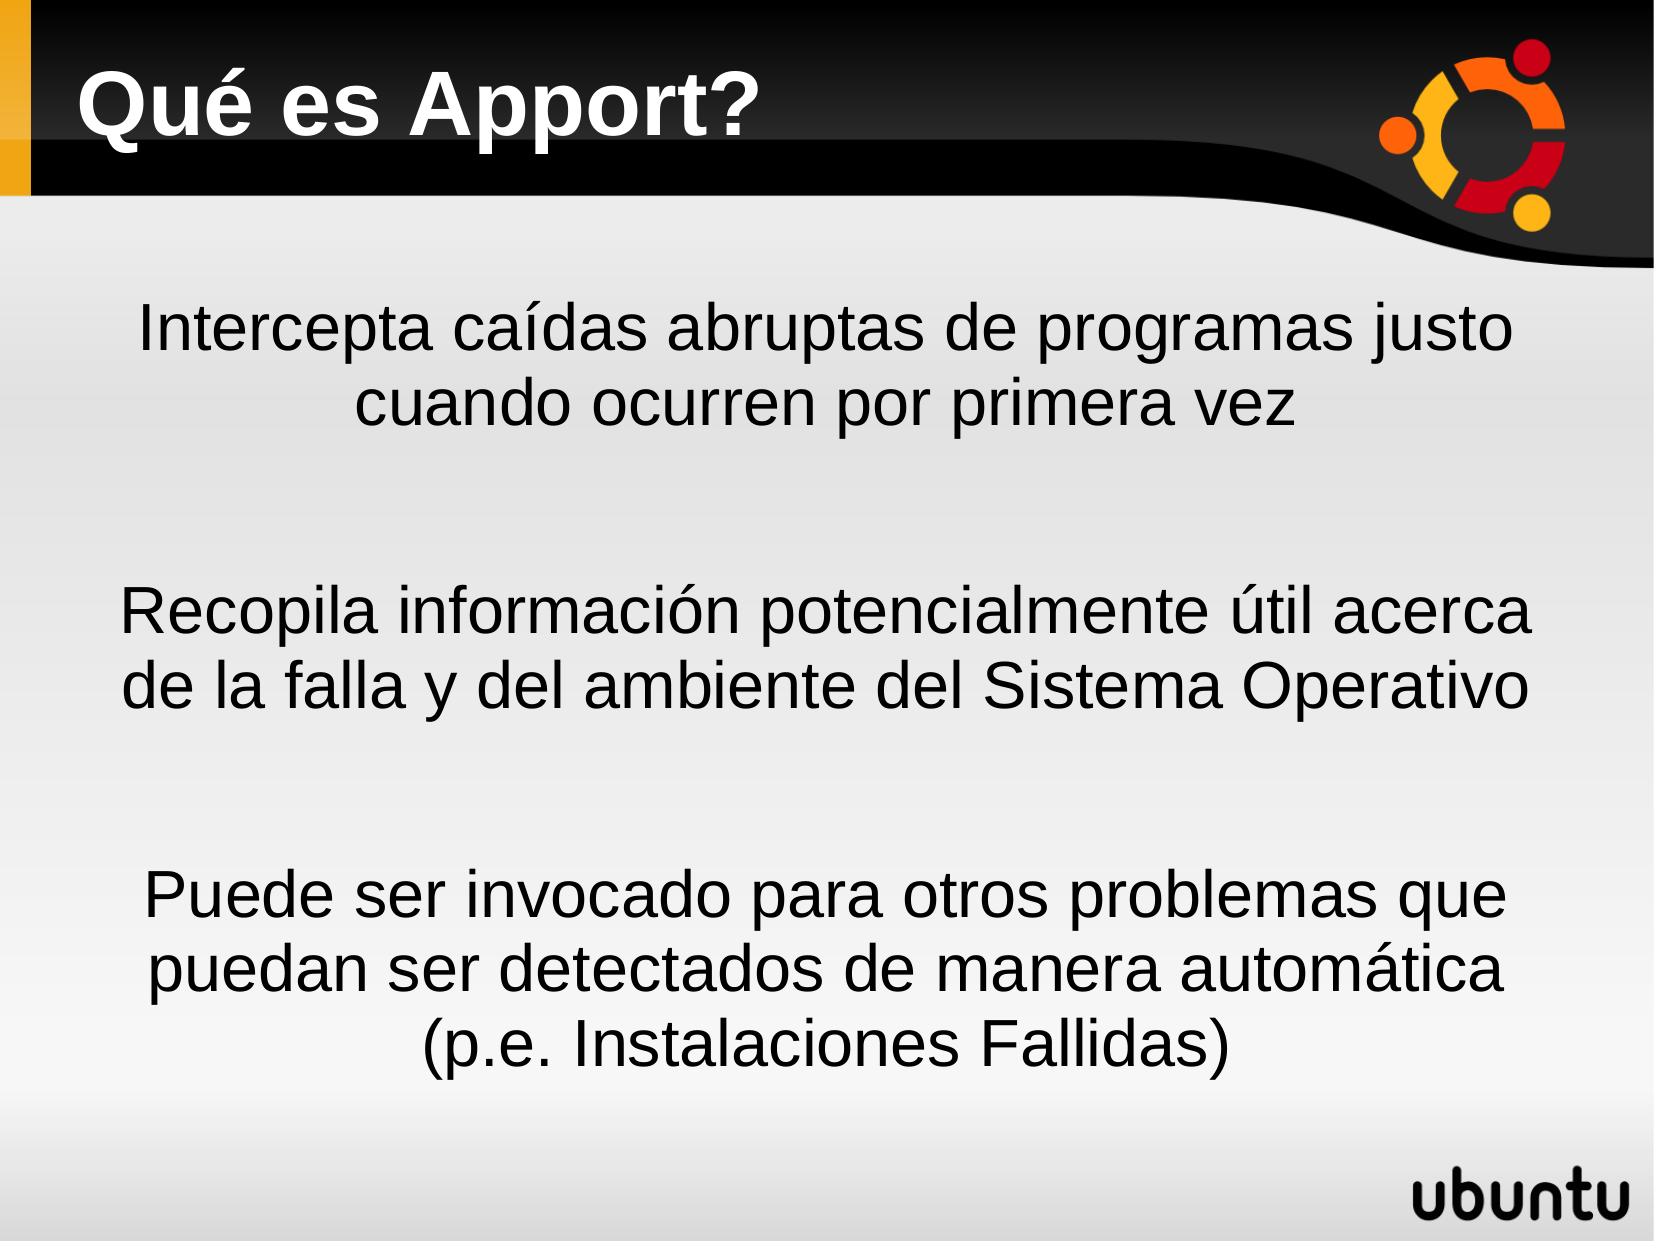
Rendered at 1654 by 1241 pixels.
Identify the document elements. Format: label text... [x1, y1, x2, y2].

title Qué es Apport? [76, 0, 1565, 208]
list Intercepta caídas abruptas de programas justo cuando ocurren por primera vez Recopila información potencialmente útil acerca de la falla y del ambiente del Sistema Operativo Puede ser invocado para otros problemas que puedan ser detectados de manera automática (p.e. Instalaciones Fallidas) [82, 290, 1571, 1094]
picture [0, 0, 1654, 1241]
